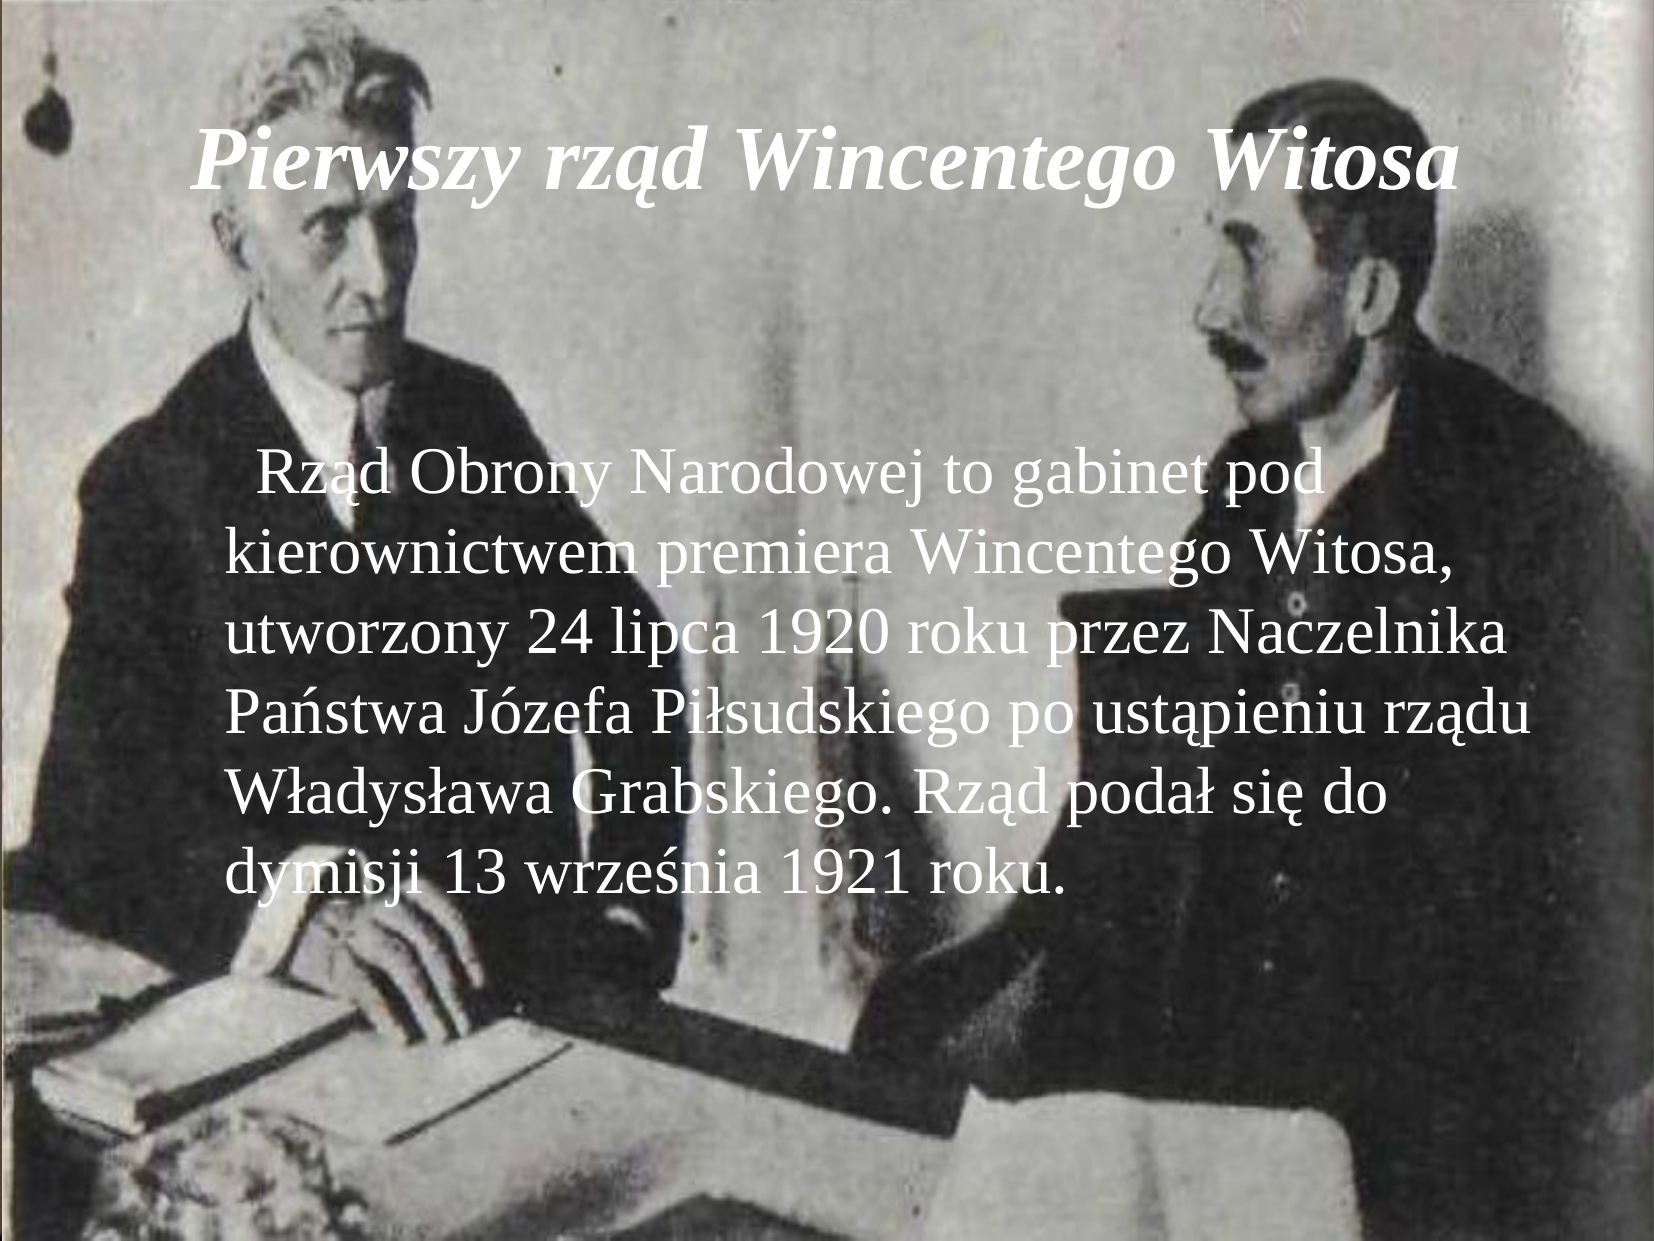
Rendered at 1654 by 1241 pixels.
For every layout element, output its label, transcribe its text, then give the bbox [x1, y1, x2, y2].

list Rząd Obrony Narodowej to gabinet pod kierownictwem premiera Wincentego Witosa, utworzony 24 lipca 1920 roku przez Naczelnika Państwa Józefa Piłsudskiego po ustąpieniu rządu Władysława Grabskiego. Rząd podał się do dymisji 13 września 1921 roku. [82, 426, 1571, 1146]
picture [2, 0, 1654, 1241]
title Pierwszy rząd Wincentego Witosa [82, 49, 1571, 257]
